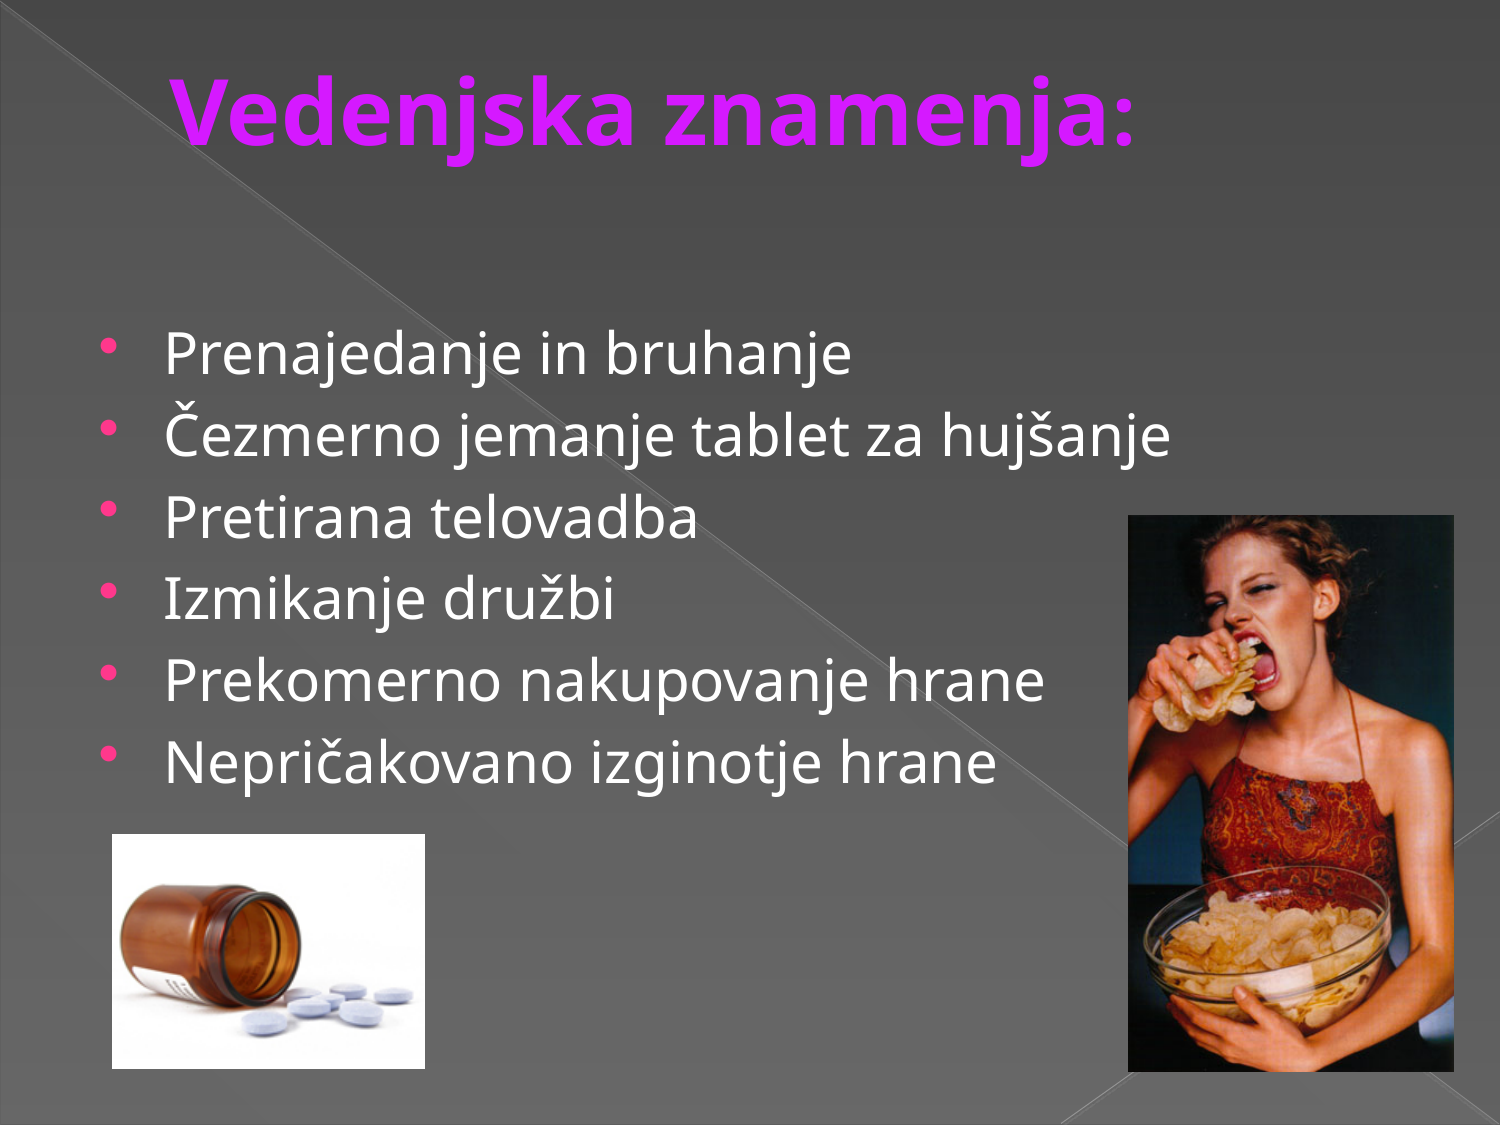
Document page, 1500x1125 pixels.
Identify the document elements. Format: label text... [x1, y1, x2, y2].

picture [112, 834, 425, 1069]
list Prenajedanje in bruhanje Čezmerno jemanje tablet za hujšanje Pretirana telovadba Izmikanje družbi Prekomerno nakupovanje hrane Nepričakovano izginotje hrane [75, 308, 1425, 1059]
picture [1128, 515, 1454, 1073]
title Vedenjska znamenja: [75, 43, 1425, 274]
